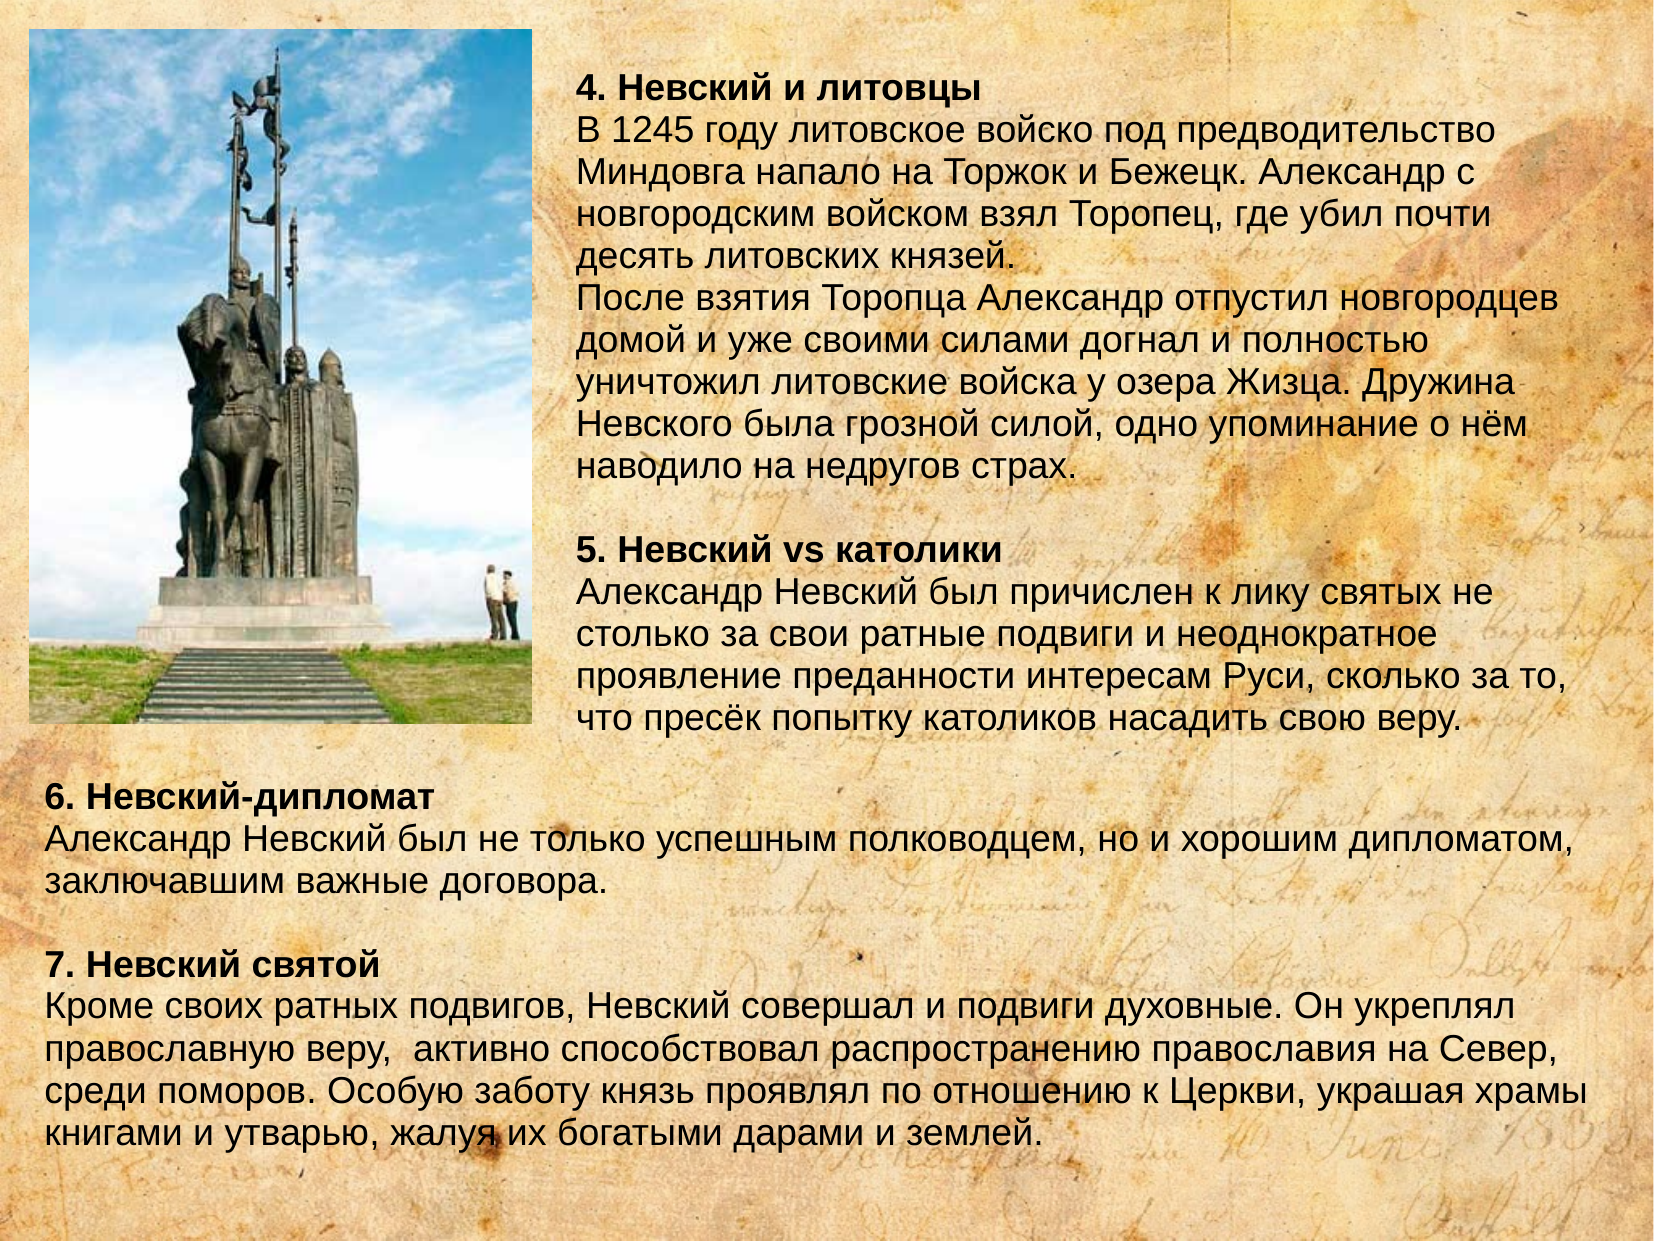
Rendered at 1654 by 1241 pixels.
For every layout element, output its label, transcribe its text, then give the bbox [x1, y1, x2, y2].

text_box 6. Невский-дипломат Александр Невский был не только успешным полководцем, но и хорошим дипломатом, заключавшим важные договора. 7. Невский святой Кроме своих ратных подвигов, Невский совершал и подвиги духовные. Он укреплял православную веру, активно способствовал распространению православия на Север, среди поморов. Особую заботу князь проявлял по отношению к Церкви, украшая храмы книгами и утварью, жалуя их богатыми дарами и землей. [29, 767, 1625, 1241]
picture [0, 0, 1654, 1241]
text_box 4. Невский и литовцы В 1245 году литовское войско под предводительство Миндовга напало на Торжок и Бежецк. Александр с новгородским войском взял Торопец, где убил почти десять литовских князей. После взятия Торопца Александр отпустил новгородцев домой и уже своими силами догнал и полностью уничтожил литовские войска у озера Жизца. Дружина Невского была грозной силой, одно упоминание о нём наводило на недругов страх. 5. Невский vs католики Александр Невский был причислен к лику святых не столько за свои ратные подвиги и неоднократное проявление преданности интересам Руси, сколько за то, что пресёк попытку католиков насадить свою веру. [561, 59, 1595, 767]
